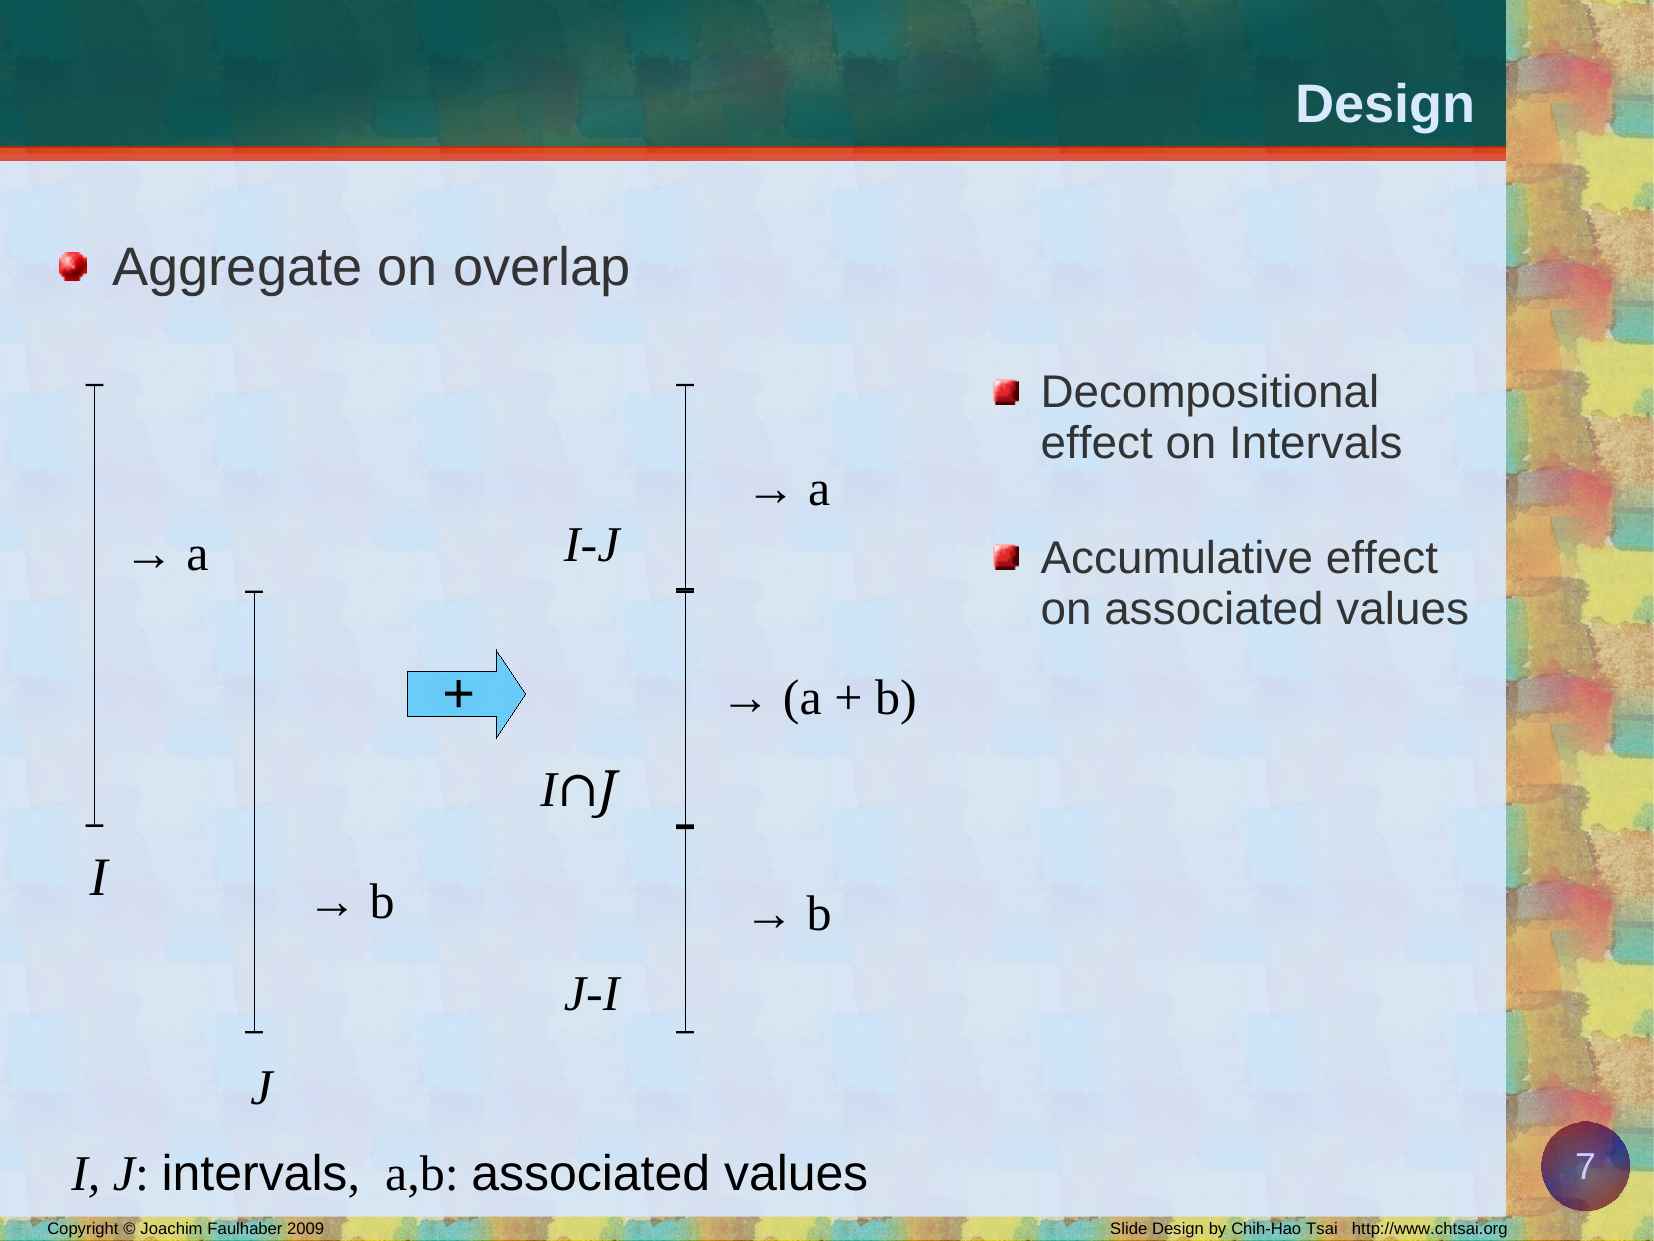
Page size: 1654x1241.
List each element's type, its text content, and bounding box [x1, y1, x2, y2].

list Decompositional effect on Intervals Accumulative effect on associated values [918, 366, 1478, 634]
text_box + [407, 649, 526, 739]
text_box I∩J [540, 752, 633, 833]
text_box → b [744, 885, 832, 943]
text_box → a [745, 460, 831, 517]
text_box I-J [563, 516, 620, 597]
title Design [29, 59, 1477, 148]
list Aggregate on overlap [59, 236, 1418, 325]
text_box J-I [563, 965, 620, 1045]
text_box I [89, 847, 108, 908]
text_box → (a + b) [720, 669, 918, 727]
text_box → a [124, 525, 209, 582]
text_box → b [307, 874, 395, 931]
text_box J [250, 1059, 273, 1116]
text_box I, J: intervals, a,b: associated values [71, 1144, 869, 1202]
